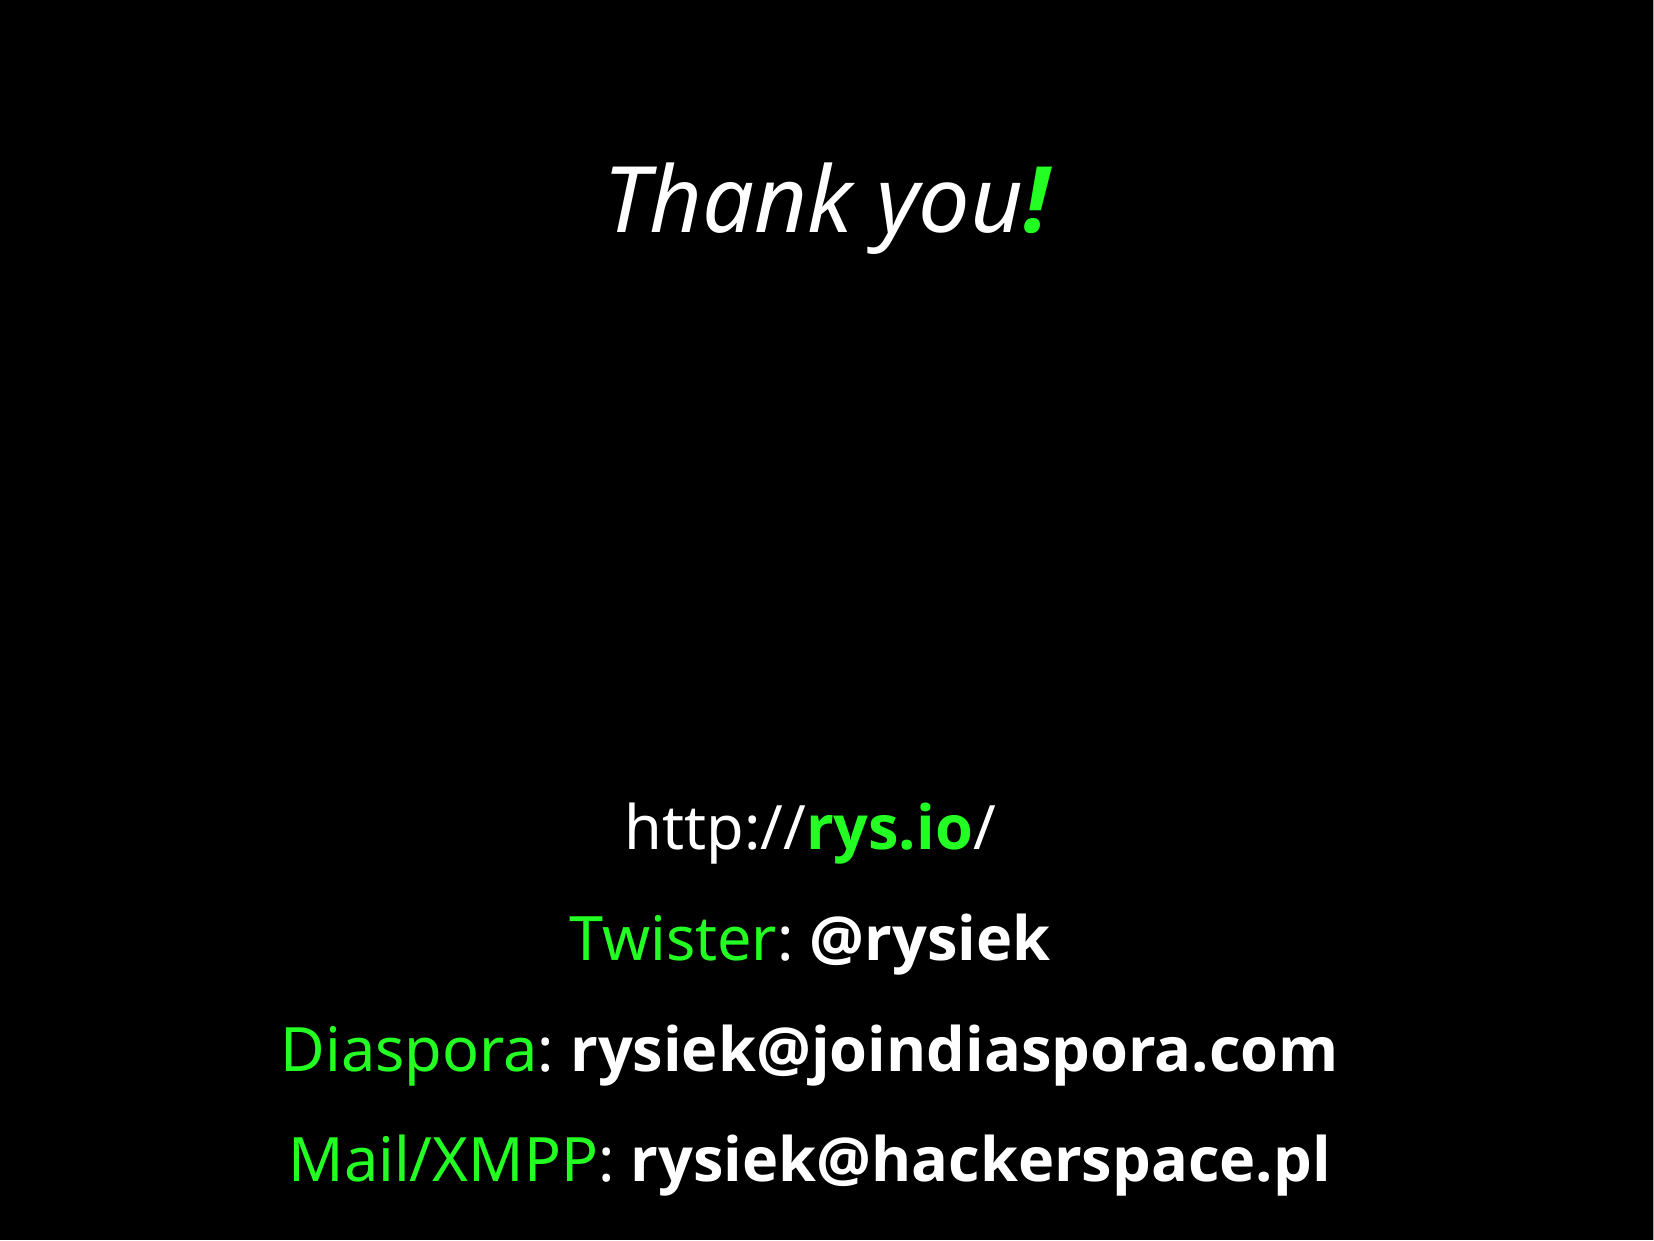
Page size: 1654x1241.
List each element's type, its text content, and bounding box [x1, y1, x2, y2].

title Thank you! [82, 49, 1571, 345]
list http://rys.io/ Twister: @rysiek Diaspora: rysiek@joindiaspora.com Mail/XMPP: rysiek@hackerspace.pl [82, 783, 1538, 1201]
